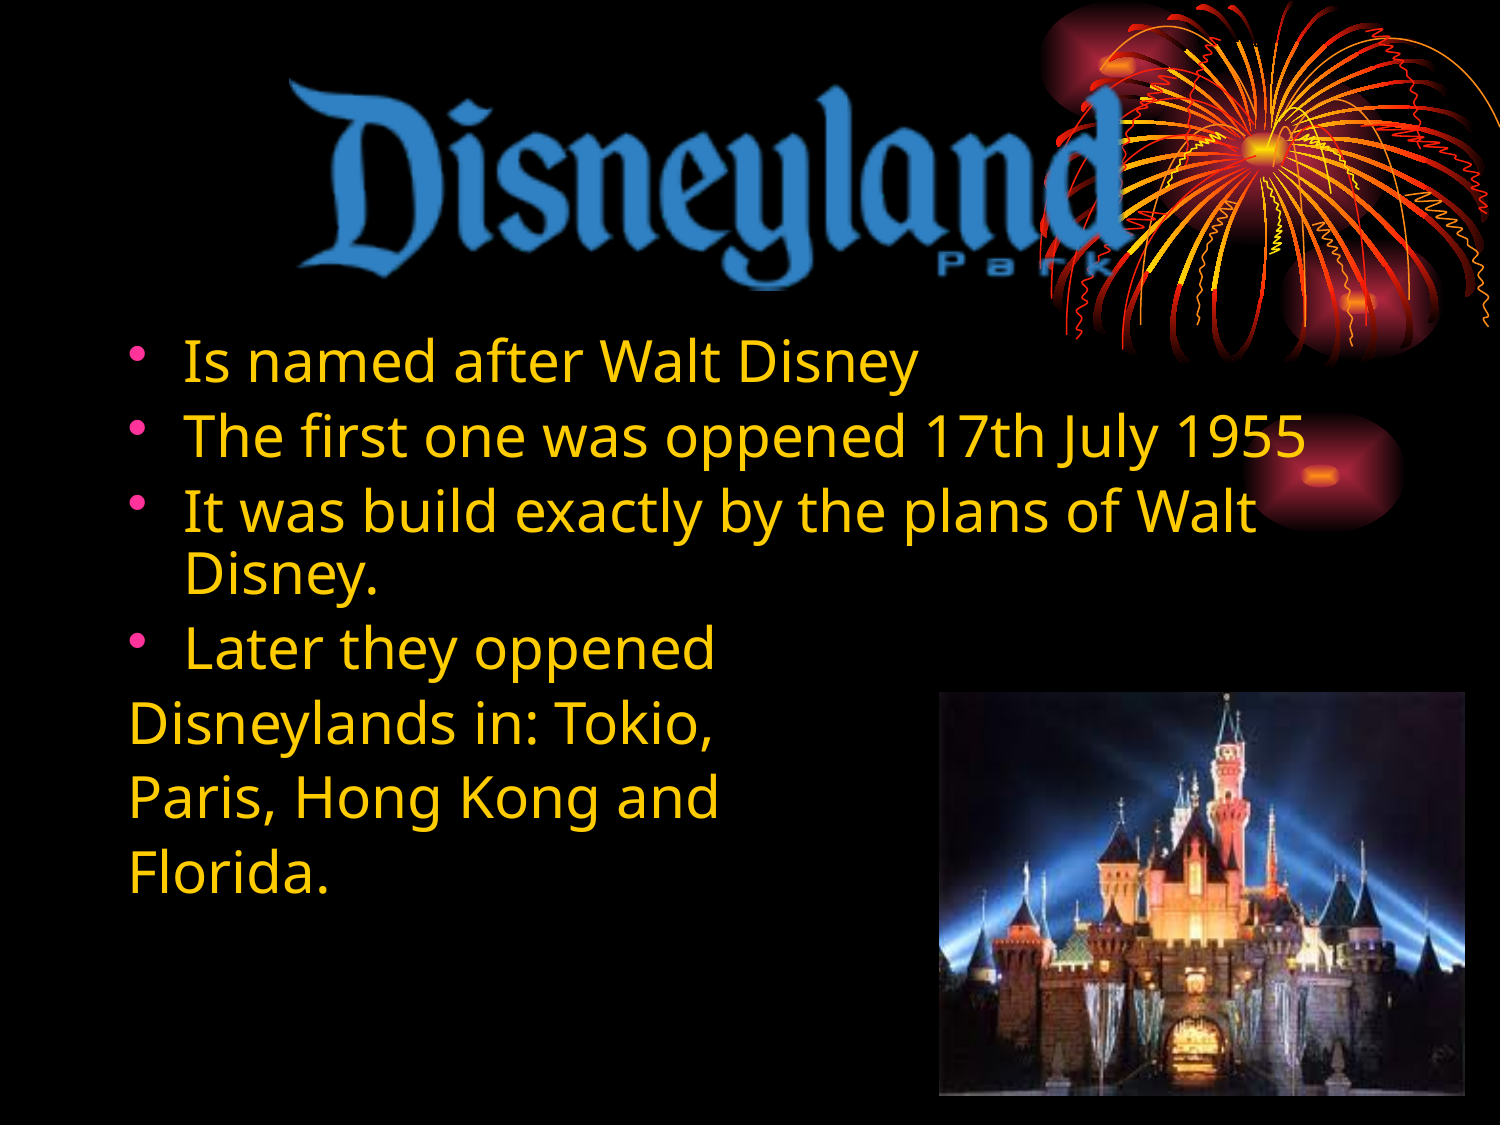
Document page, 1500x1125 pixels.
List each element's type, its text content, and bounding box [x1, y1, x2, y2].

picture [939, 692, 1465, 1096]
list Is named after Walt Disney The first one was oppened 17th July 1955 It was build exactly by the plans of Walt Disney. Later they oppened Disneylands in: Tokio, Paris, Hong Kong and Florida. [112, 324, 1388, 1000]
picture [289, 78, 1140, 291]
